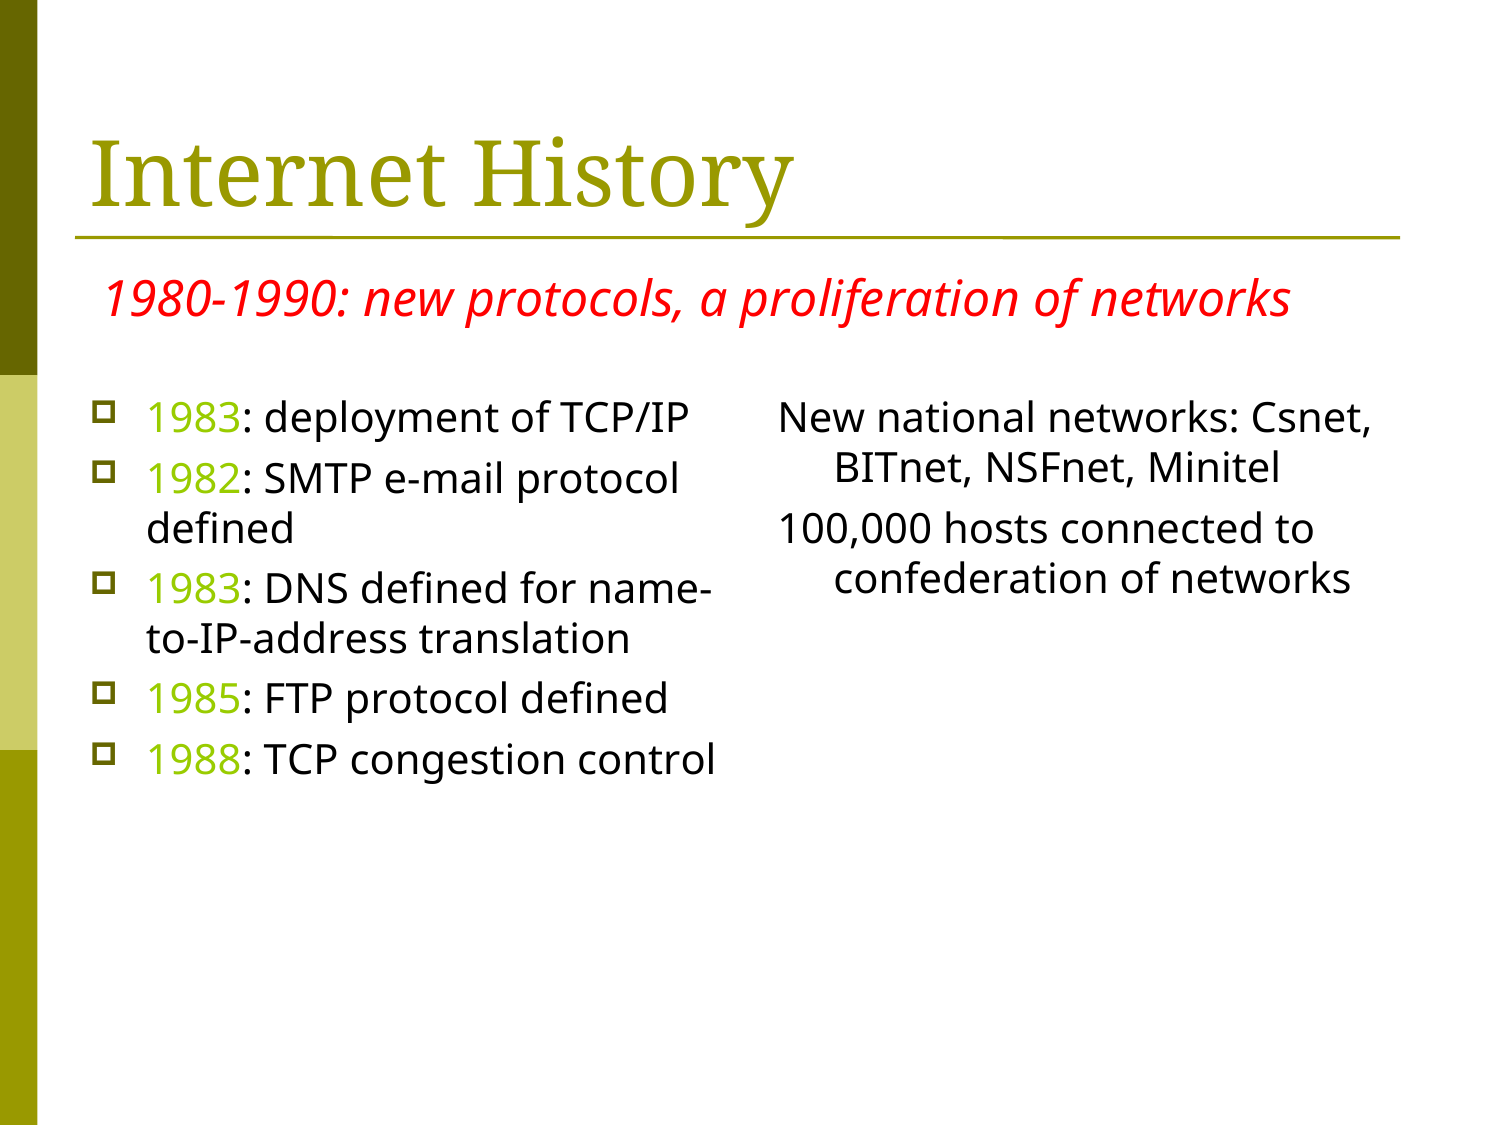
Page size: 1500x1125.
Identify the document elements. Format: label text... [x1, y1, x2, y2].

text_box 1980-1990: new protocols, a proliferation of networks [86, 251, 1393, 358]
list New national networks: Csnet, BITnet, NSFnet, Minitel 100,000 hosts connected to confederation of networks [762, 262, 1426, 1006]
title Internet History [75, 45, 1426, 233]
list 1983: deployment of TCP/IP 1982: SMTP e-mail protocol defined 1983: DNS defined for name-to-IP-address translation 1985: FTP protocol defined 1988: TCP congestion control [75, 262, 738, 1006]
